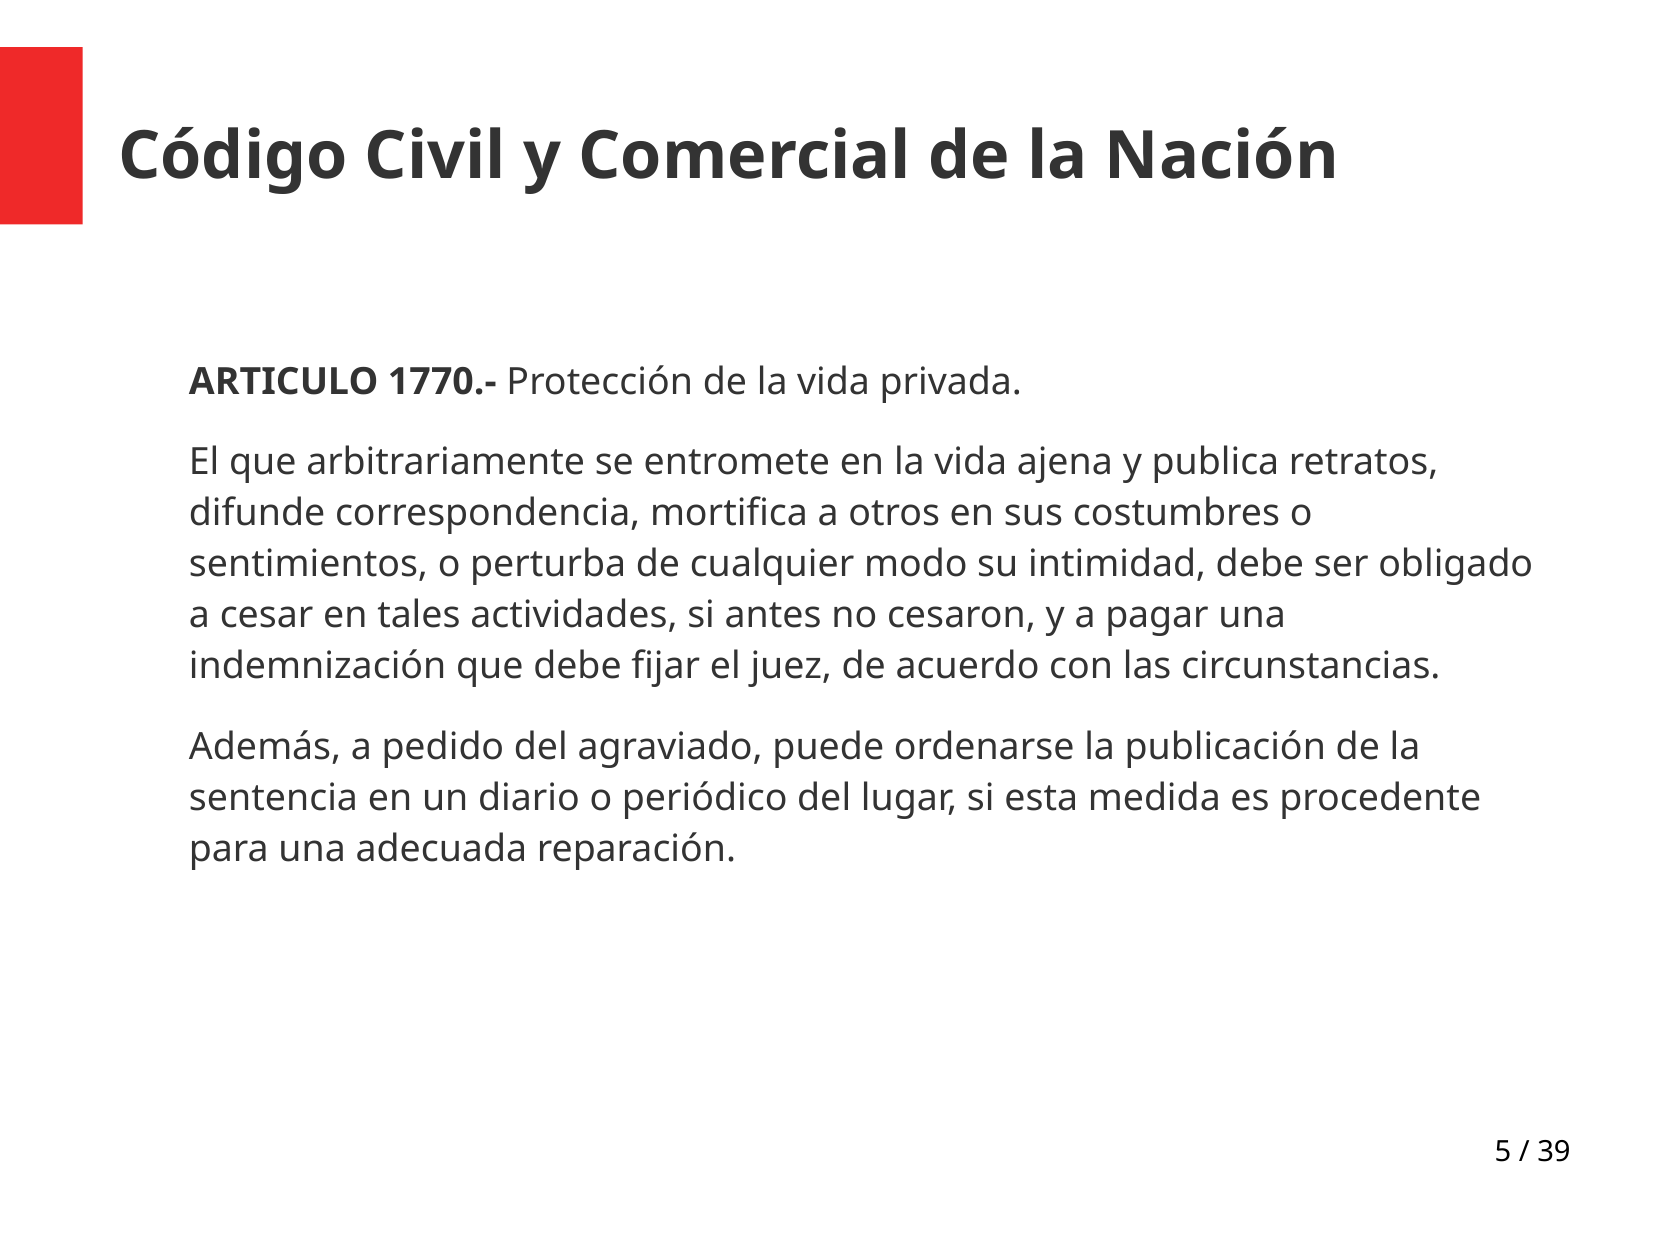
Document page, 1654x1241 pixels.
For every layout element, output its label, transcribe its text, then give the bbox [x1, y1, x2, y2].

title Código Civil y Comercial de la Nación [118, 49, 1571, 257]
list ARTICULO 1770.- Protección de la vida privada. El que arbitrariamente se entromete en la vida ajena y publica retratos, difunde correspondencia, mortifica a otros en sus costumbres o sentimientos, o perturba de cualquier modo su intimidad, debe ser obligado a cesar en tales actividades, si antes no cesaron, y a pagar una indemnización que debe fijar el juez, de acuerdo con las circunstancias. Además, a pedido del agraviado, puede ordenarse la publicación de la sentencia en un diario o periódico del lugar, si esta medida es procedente para una adecuada reparación. [118, 354, 1536, 1074]
